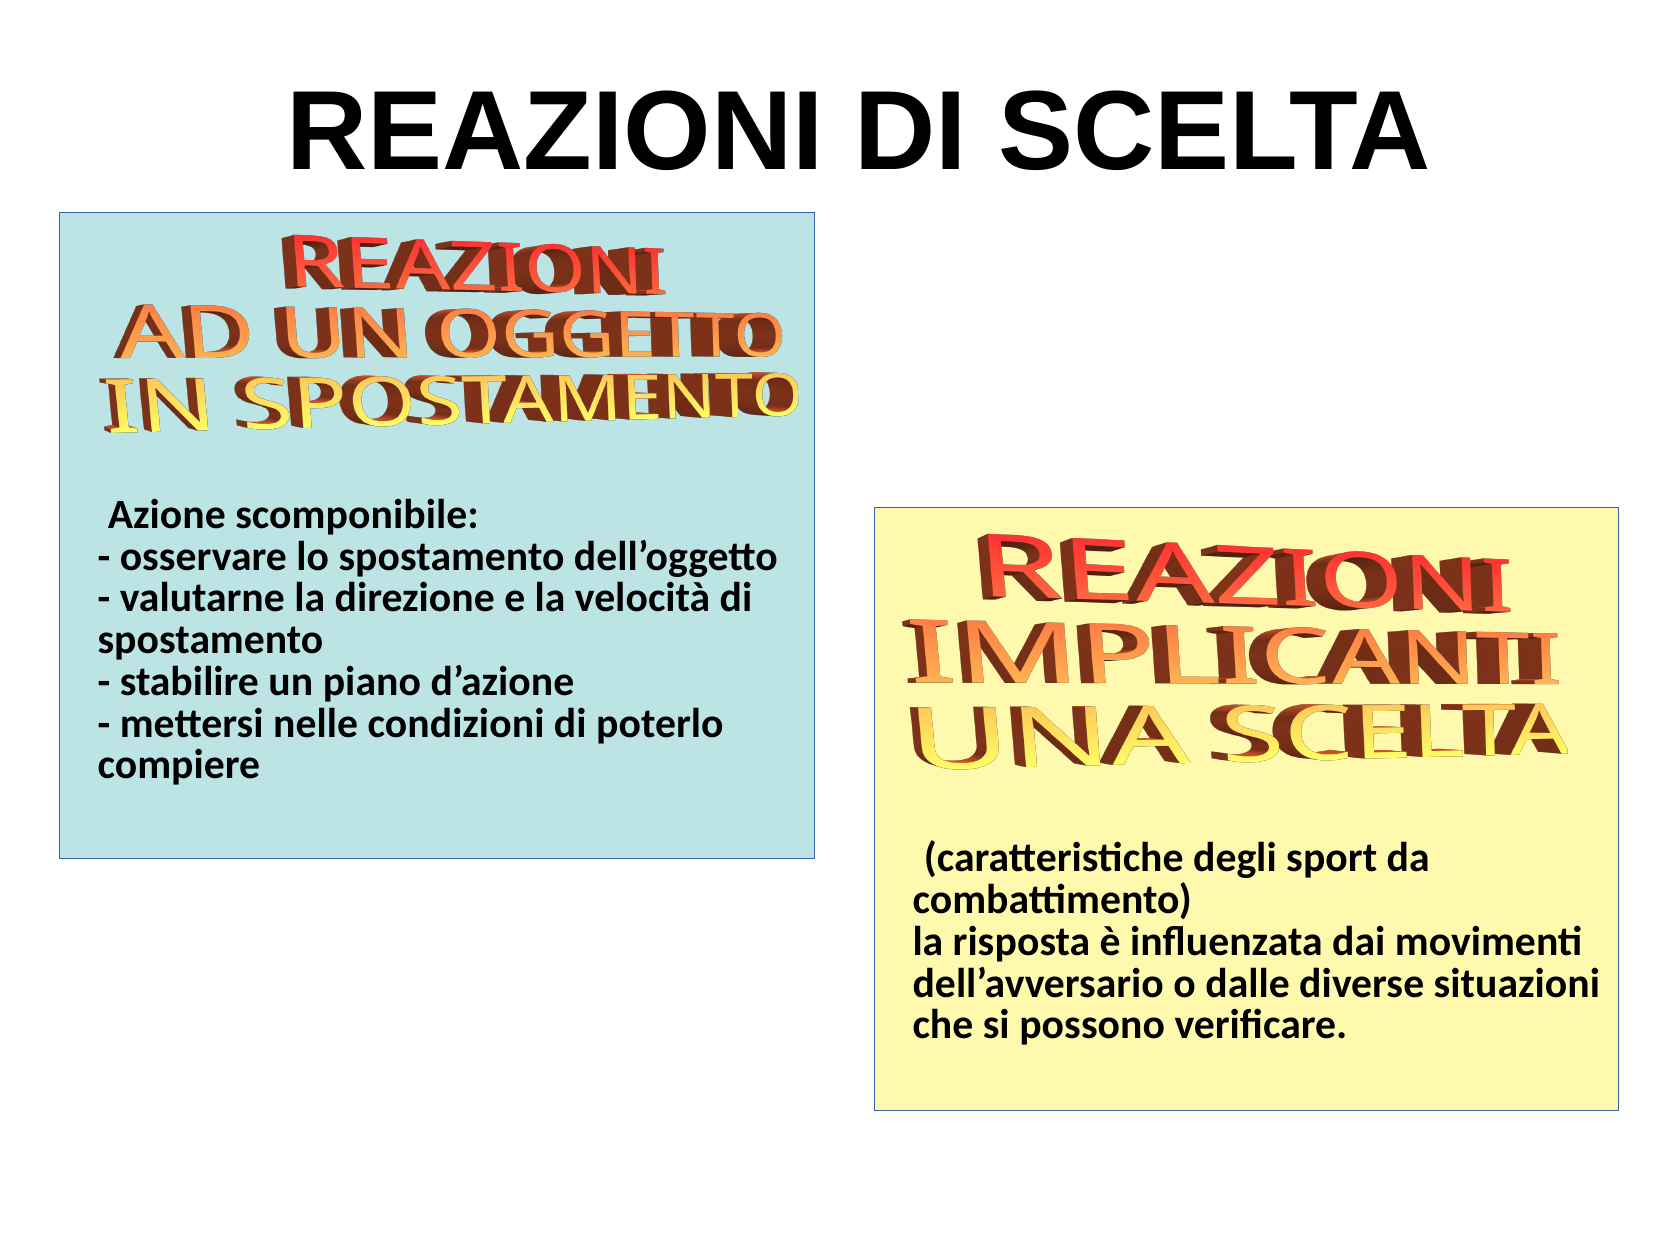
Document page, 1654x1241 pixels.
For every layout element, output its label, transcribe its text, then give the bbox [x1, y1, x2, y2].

text_box Azione scomponibile: - osservare lo spostamento dell’oggetto - valutarne la direzione e la velocità di spostamento - stabilire un piano d’azione - mettersi nelle condizioni di poterlo compiere [82, 486, 815, 859]
text_box (caratteristiche degli sport da combattimento) la risposta è influenzata dai movimenti dell’avversario o dalle diverse situazioni che si possono verificare. [897, 826, 1619, 1141]
text_box [874, 507, 1619, 1111]
text_box [59, 212, 815, 859]
text_box REAZIONI DI SCELTA [271, 60, 1512, 201]
